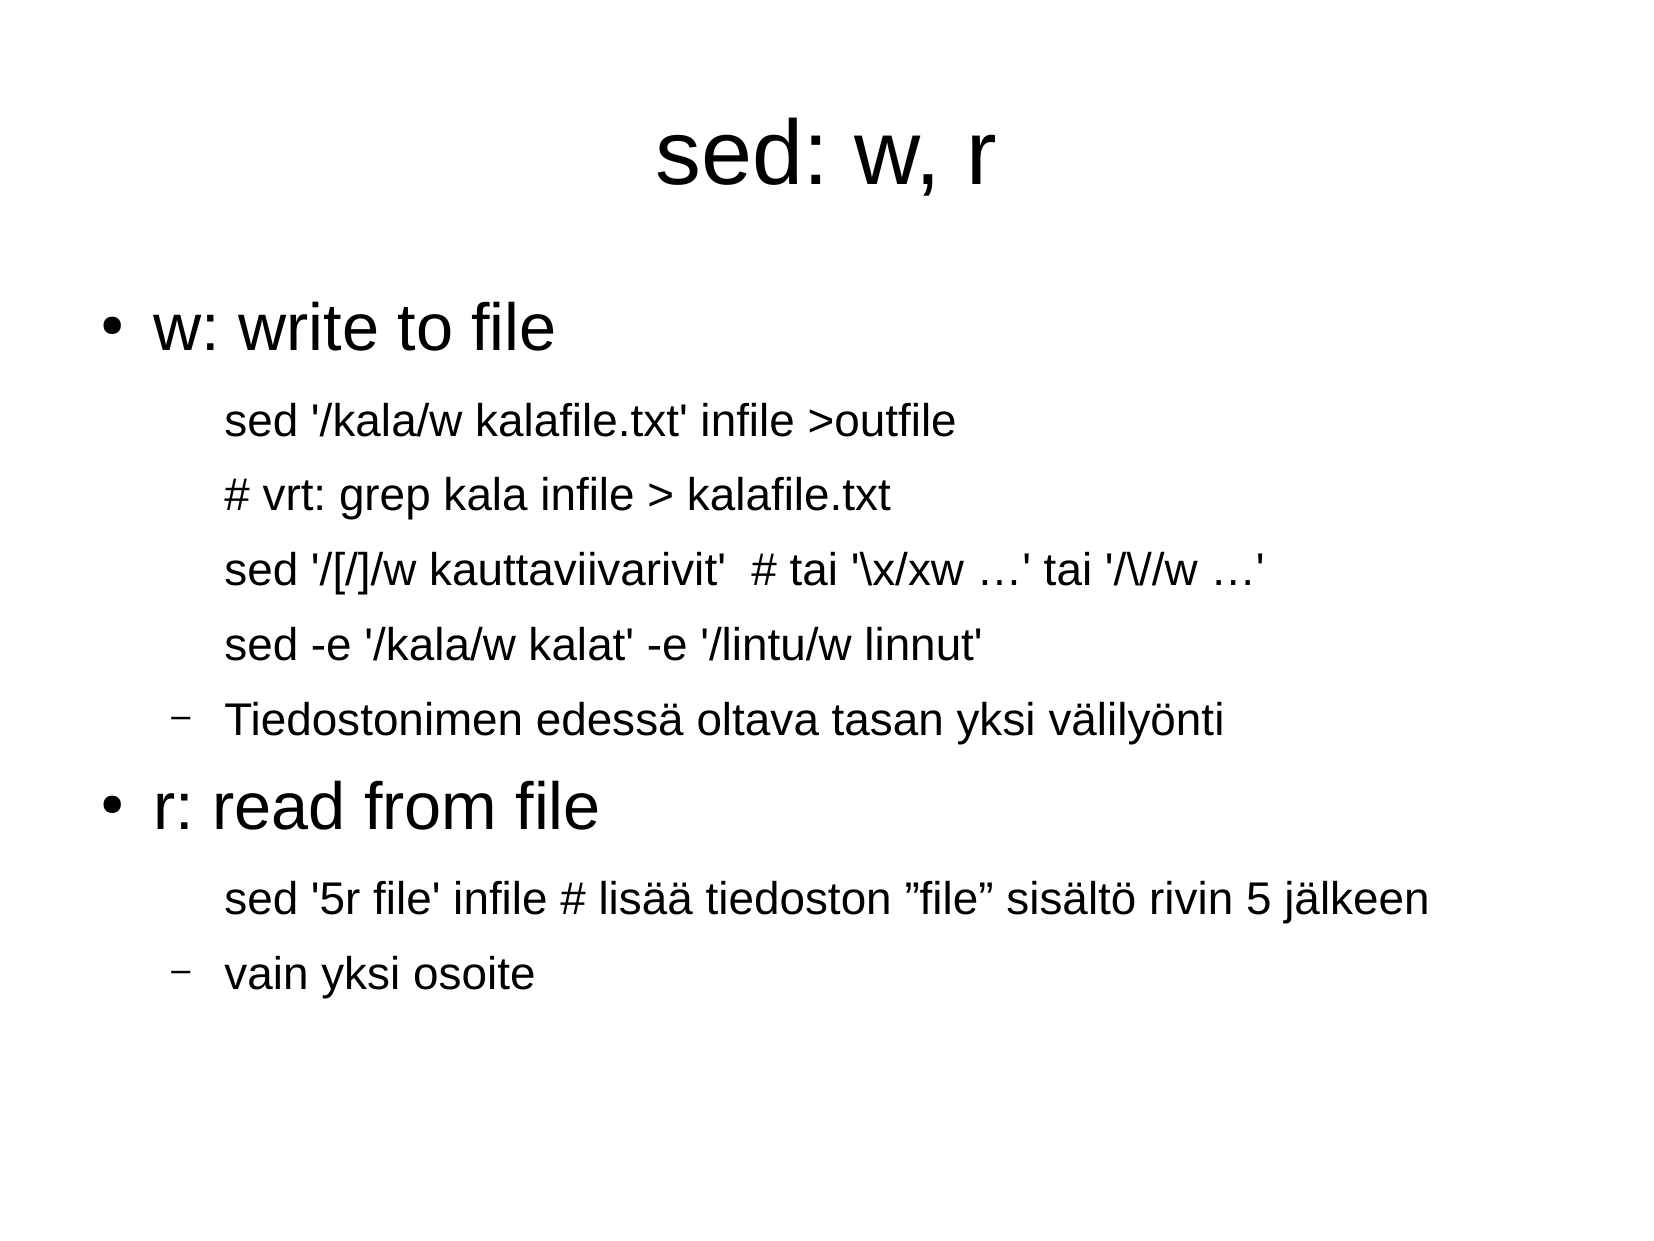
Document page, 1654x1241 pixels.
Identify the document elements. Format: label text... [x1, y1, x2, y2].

title sed: w, r [82, 49, 1571, 257]
list w: write to file sed '/kala/w kalafile.txt' infile >outfile # vrt: grep kala infile > kalafile.txt sed '/[/]/w kauttaviivarivit' # tai '\x/xw …' tai '/\//w …' sed -e '/kala/w kalat' -e '/lintu/w linnut' Tiedostonimen edessä oltava tasan yksi välilyönti r: read from file sed '5r file' infile # lisää tiedoston ”file” sisältö rivin 5 jälkeen vain yksi osoite [82, 290, 1571, 1010]
